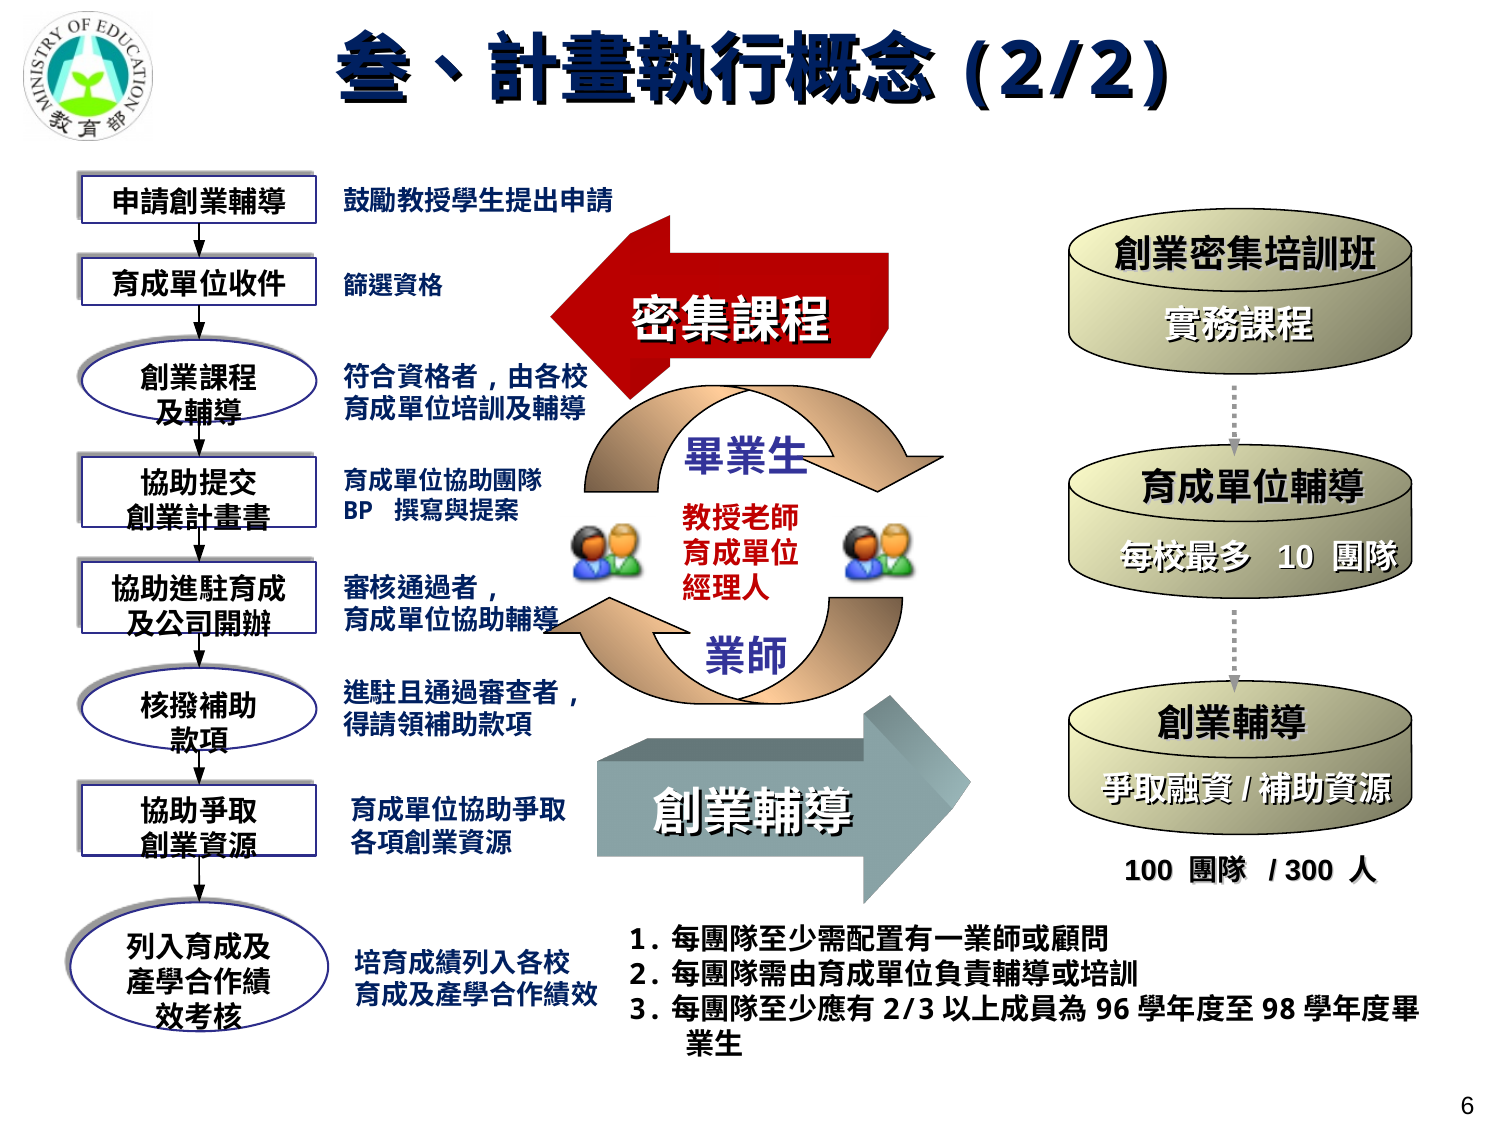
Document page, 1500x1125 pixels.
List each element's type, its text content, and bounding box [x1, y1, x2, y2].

text_box 培育成績列入各校 育成及產學合作績效 [339, 937, 614, 1018]
text_box 進駐且通過審查者, 得請領補助款項 [328, 667, 589, 748]
text_box 協助提交 創業計畫書 [82, 457, 316, 527]
text_box 審核通過者, 育成單位協助輔導 [328, 562, 578, 644]
text_box [578, 597, 903, 704]
text_box [1068, 454, 1412, 599]
text_box [1068, 680, 1412, 813]
text_box 核撥補助款項 [81, 667, 317, 750]
text_box 爭取融資/補助資源 [1085, 759, 1395, 816]
text_box 申請創業輔導 [82, 176, 316, 223]
text_box 協助進駐育成 及公司開辦 [82, 562, 316, 633]
text_box 育成單位輔導 [1125, 454, 1383, 516]
text_box 育成單位協助爭取 各項創業資源 [335, 785, 585, 866]
text_box 每校最多 10 團隊 [1104, 527, 1393, 583]
picture [560, 515, 656, 592]
title 叁、計畫執行概念(2/2) [128, 11, 1383, 118]
text_box 協助爭取 創業資源 [82, 785, 316, 855]
text_box 教授老師 育成單位 經理人 [667, 492, 817, 614]
text_box 實務課程 [1148, 292, 1329, 354]
picture [832, 515, 928, 592]
text_box [584, 385, 944, 492]
text_box 篩選資格 [328, 261, 459, 307]
text_box 符合資格者,由各校 育成單位培訓及輔導 [328, 351, 605, 433]
text_box 100 團隊 / 300 人 [1109, 843, 1367, 895]
text_box 鼓勵教授學生提出申請 [328, 175, 630, 224]
text_box [1093, 816, 1387, 835]
text_box [1236, 444, 1353, 454]
text_box [1068, 226, 1412, 374]
text_box 育成單位協助團隊 BP 撰寫與提案 [328, 456, 561, 533]
text_box 育成單位收件 [82, 258, 316, 305]
text_box [1128, 444, 1233, 454]
text_box 列入育成及產學合作績效考核 [70, 902, 329, 1032]
text_box 創業密集培訓班 [1099, 222, 1395, 284]
text_box [1114, 208, 1367, 222]
text_box 1.每團隊至少需配置有一業師或顧問 2.每團隊需由育成單位負責輔導或培訓 3.每團隊至少應有2/3以上成員為96學年度至98學年度畢業生 [614, 913, 1459, 1068]
text_box 畢業生 業師 [667, 421, 825, 690]
text_box 創業課程及輔導 [81, 339, 317, 422]
text_box 創業輔導 [1142, 691, 1325, 753]
